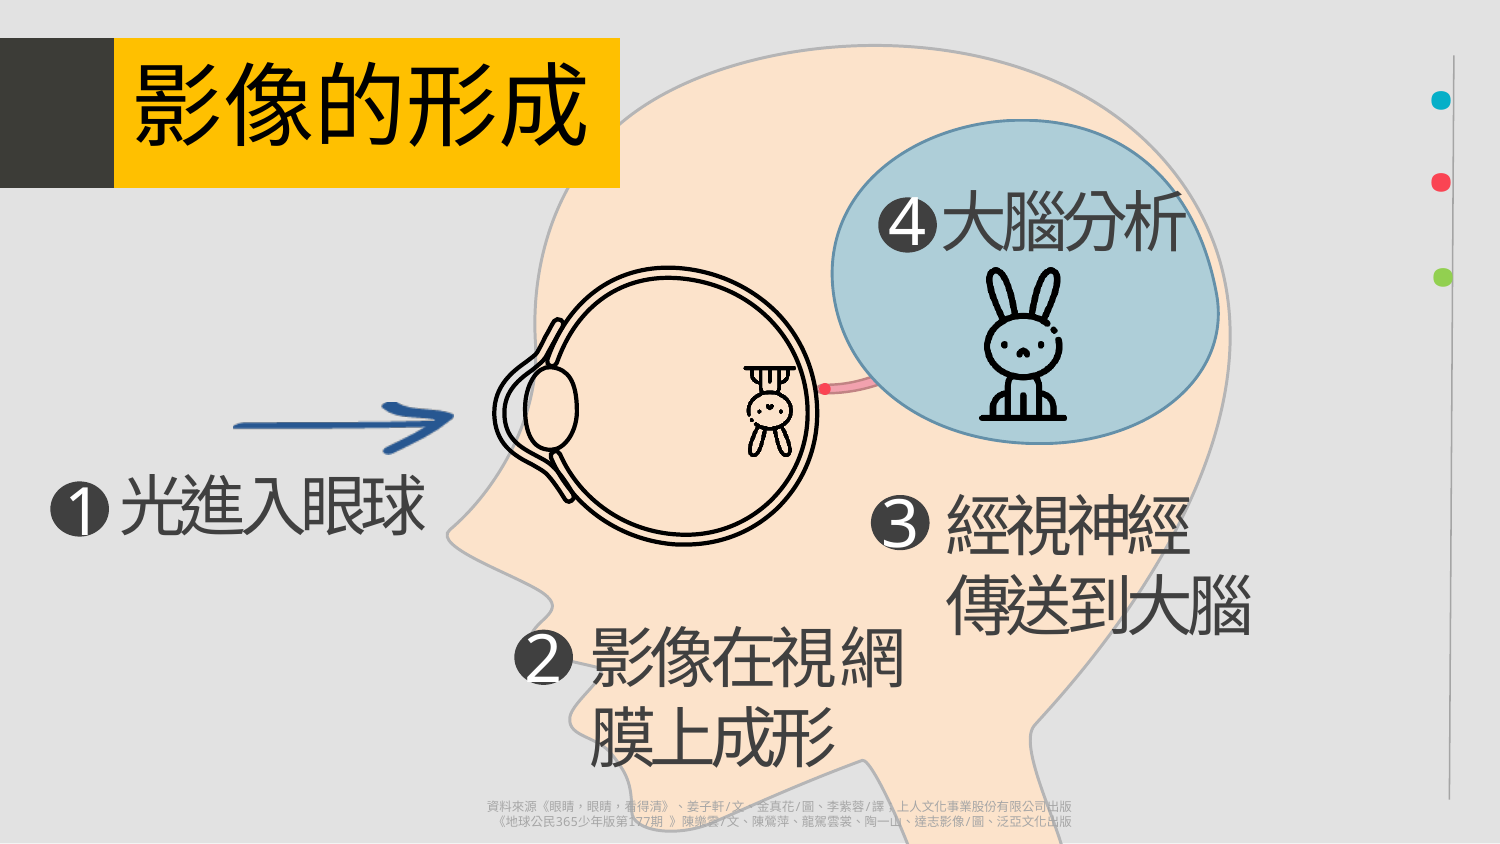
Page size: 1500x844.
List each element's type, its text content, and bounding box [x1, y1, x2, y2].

text_box 資料來源《眼睛，眼睛，看得清》、姜子軒/文、金真花/圖、李紫蓉/譯；上人文化事業股份有限公司出版 《地球公民365少年版第177期 》陳樂雲/文、陳鶯萍、龍駕雲裳、陶一山、達志影像/圖、泛亞文化出版 [471, 791, 1496, 837]
text_box [820, 383, 830, 395]
text_box [910, 496, 930, 549]
text_box 經視神經 傳送到大腦 [930, 476, 1391, 654]
text_box 3 [866, 472, 910, 569]
text_box 2 [509, 608, 553, 705]
text_box 1 [49, 461, 93, 557]
text_box [917, 199, 937, 252]
text_box 影像在視 網膜上成形 [574, 608, 927, 786]
text_box 4 [873, 170, 917, 267]
text_box [93, 484, 109, 534]
text_box 大腦分析 [925, 171, 1351, 268]
text_box [553, 631, 573, 681]
picture [233, 43, 1232, 844]
text_box 光進入眼球 [104, 456, 530, 553]
text_box 影像的形成 [116, 40, 648, 167]
text_box [0, 38, 620, 188]
